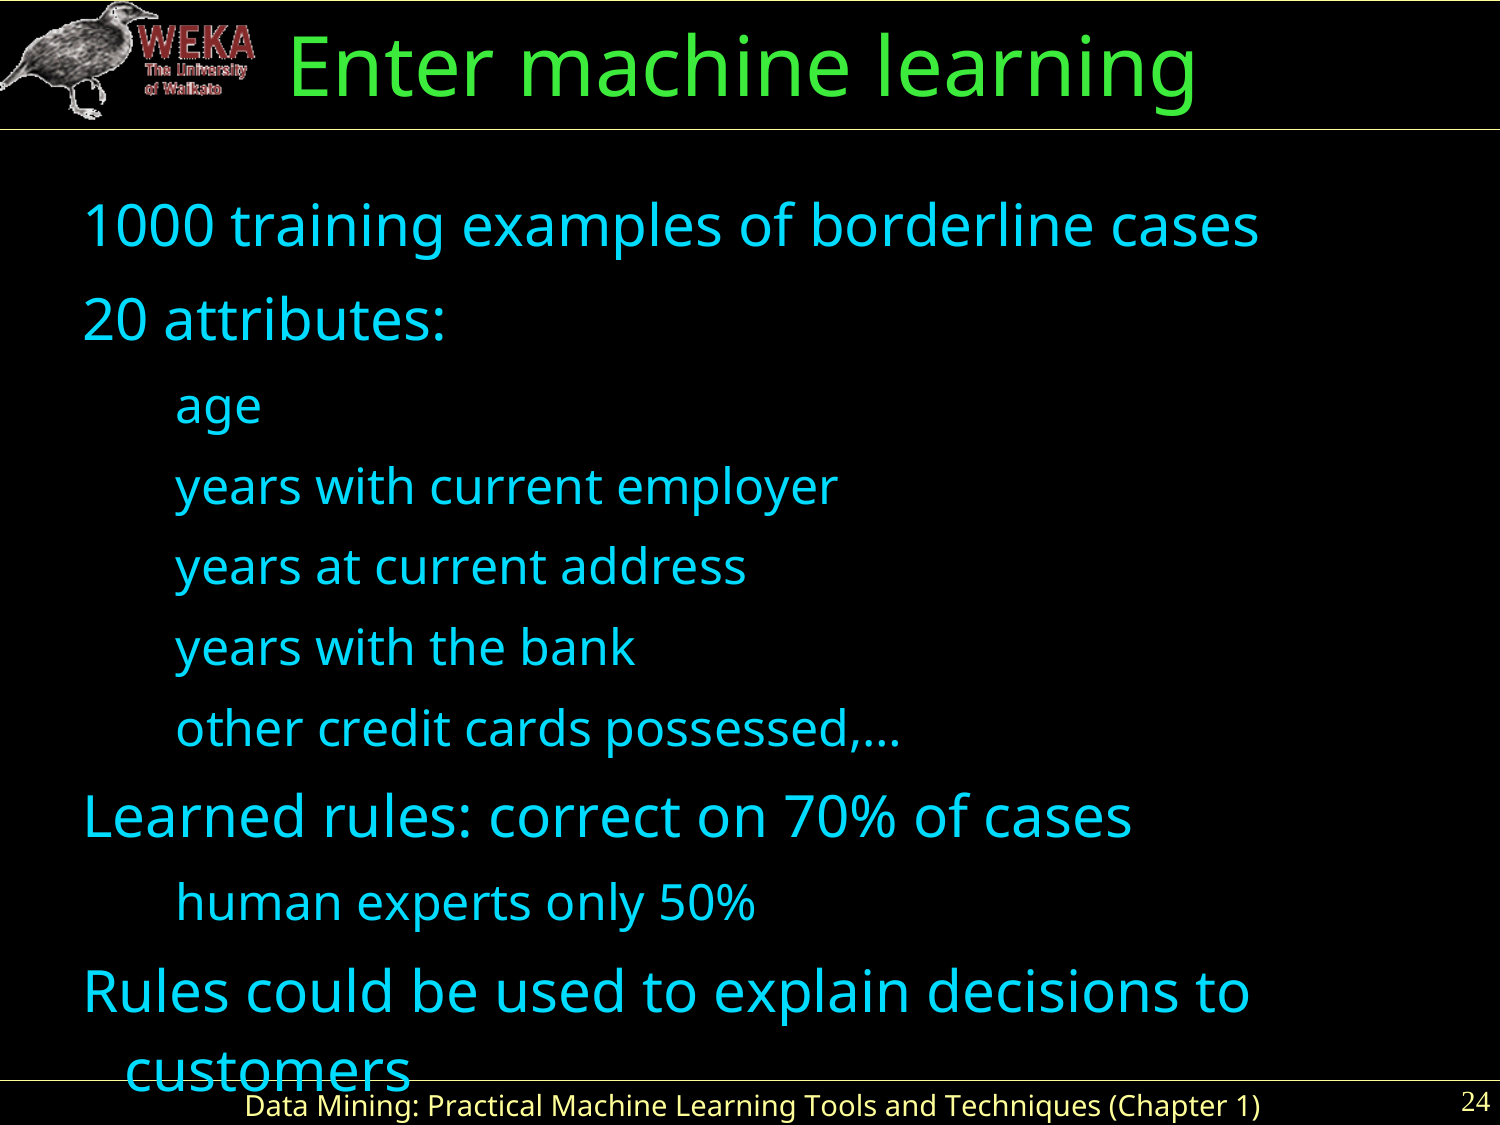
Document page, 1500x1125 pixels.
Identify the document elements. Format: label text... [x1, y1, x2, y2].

title Enter machine learning [295, 0, 1486, 166]
picture [0, 1, 266, 129]
list 1000 training examples of borderline cases 20 attributes: age years with current employer years at current address years with the bank other credit cards possessed,… Learned rules: correct on 70% of cases human experts only 50% Rules could be used to explain decisions to customers [67, 177, 1418, 1108]
